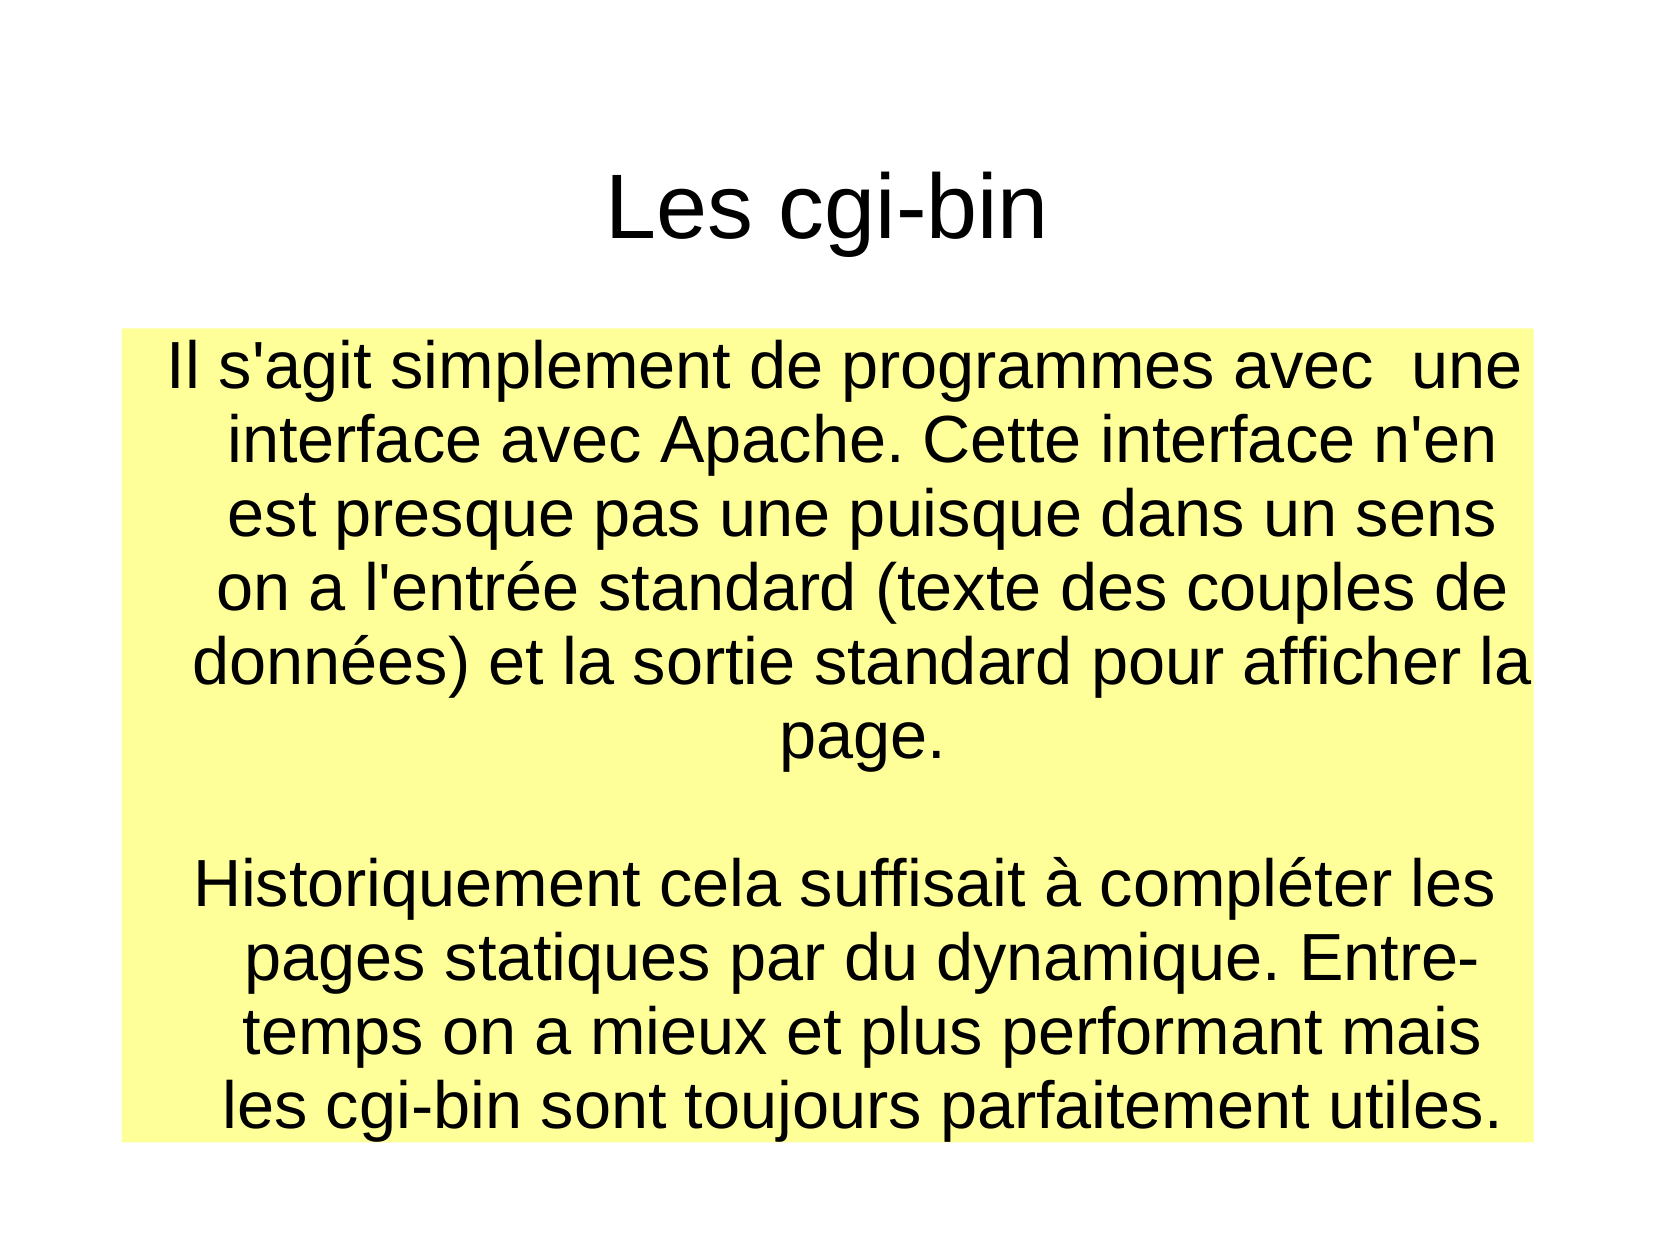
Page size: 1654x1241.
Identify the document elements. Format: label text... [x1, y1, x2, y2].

title Les cgi-bin [121, 102, 1534, 311]
subtitle Il s'agit simplement de programmes avec une interface avec Apache. Cette interface n'en est presque pas une puisque dans un sens on a l'entrée standard (texte des couples de données) et la sortie standard pour afficher la page. Historiquement cela suffisait à compléter les pages statiques par du dynamique. Entre-temps on a mieux et plus performant mais les cgi-bin sont toujours parfaitement utiles. [121, 328, 1534, 1143]
